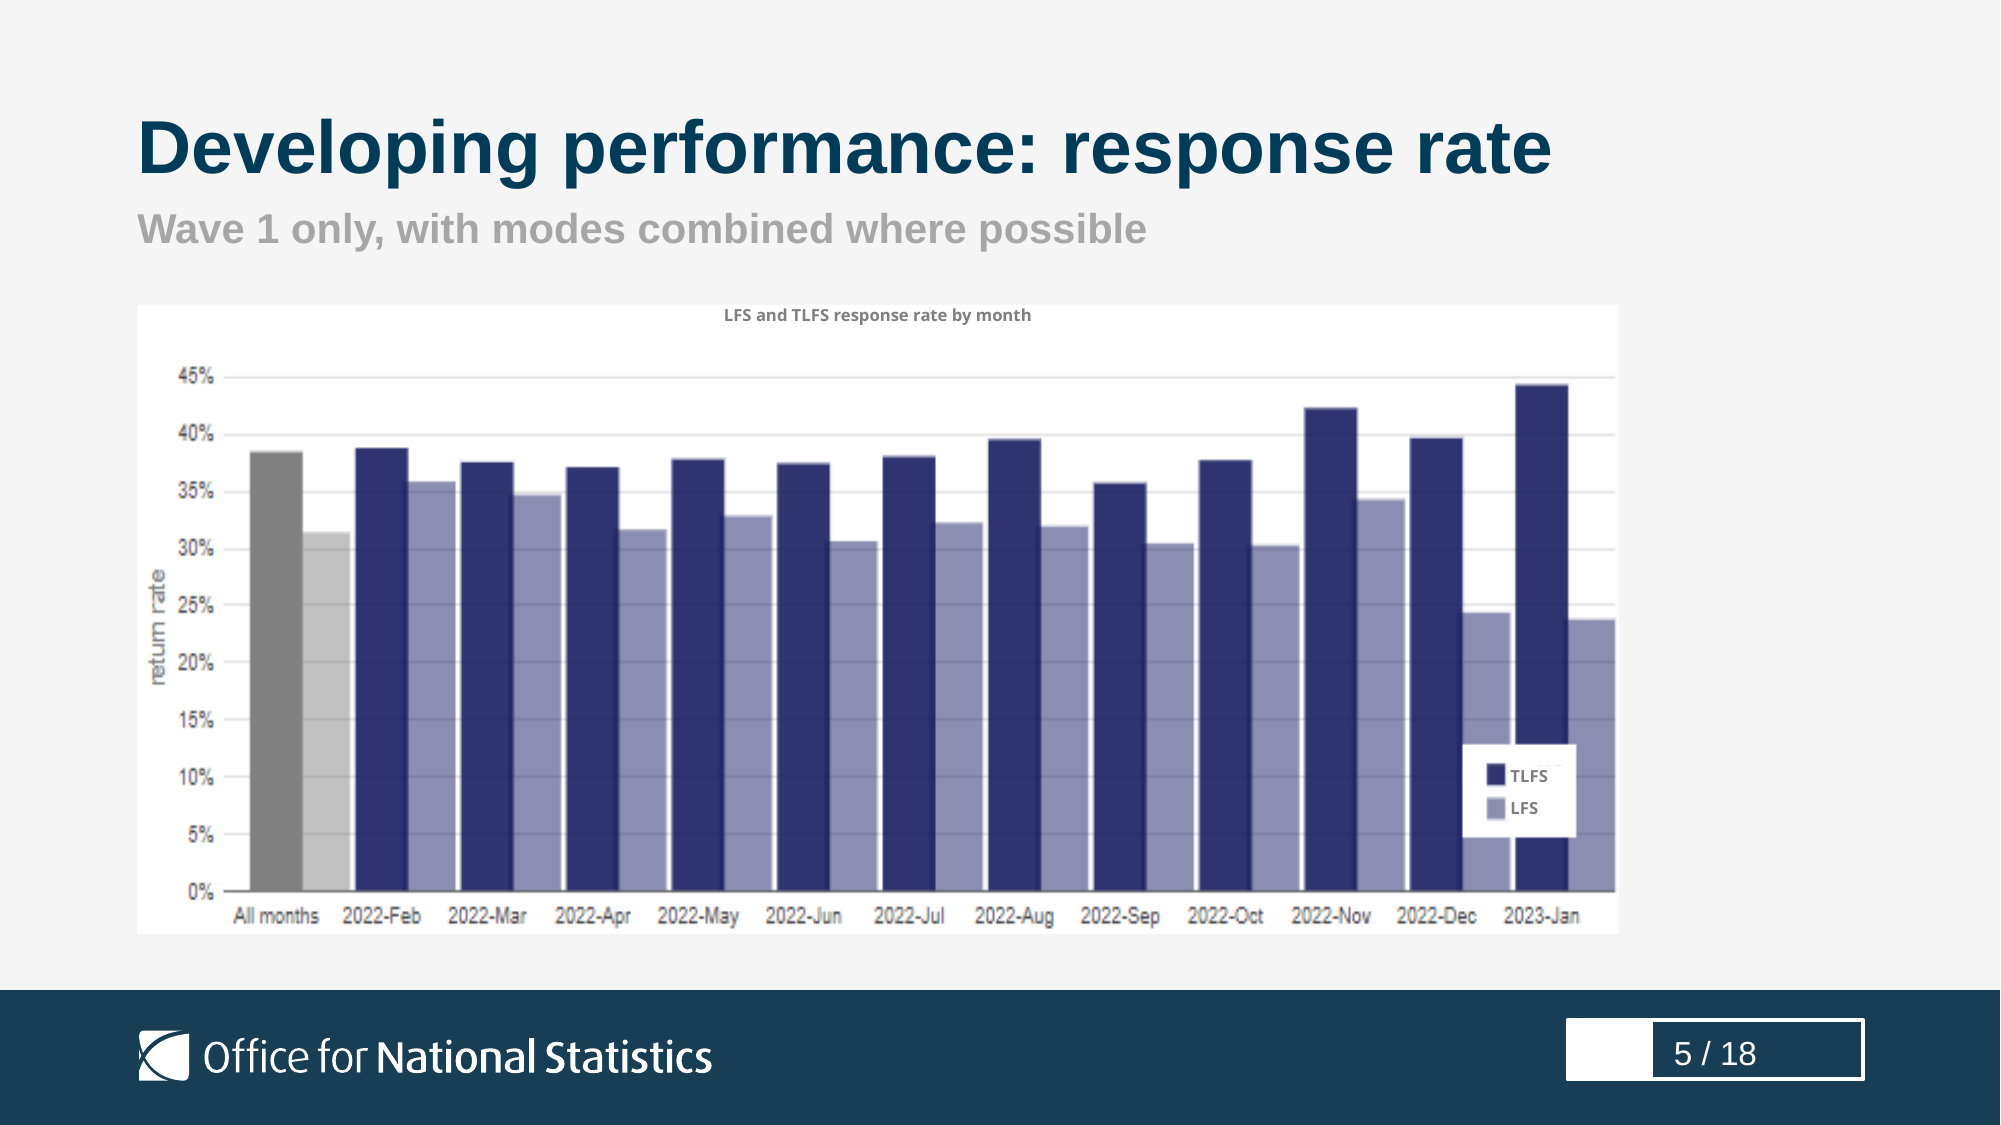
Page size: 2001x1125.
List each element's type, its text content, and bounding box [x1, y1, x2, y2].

picture [137, 350, 1619, 934]
text_box TLFS LFS [1510, 765, 1572, 828]
title Developing performance: response rate [137, 105, 1863, 192]
text_box 5 / 18 [1568, 1020, 1863, 1079]
text_box Wave 1 only, with modes combined where possible [137, 205, 1452, 287]
text_box LFS and TLFS response rate by month [137, 304, 1619, 350]
